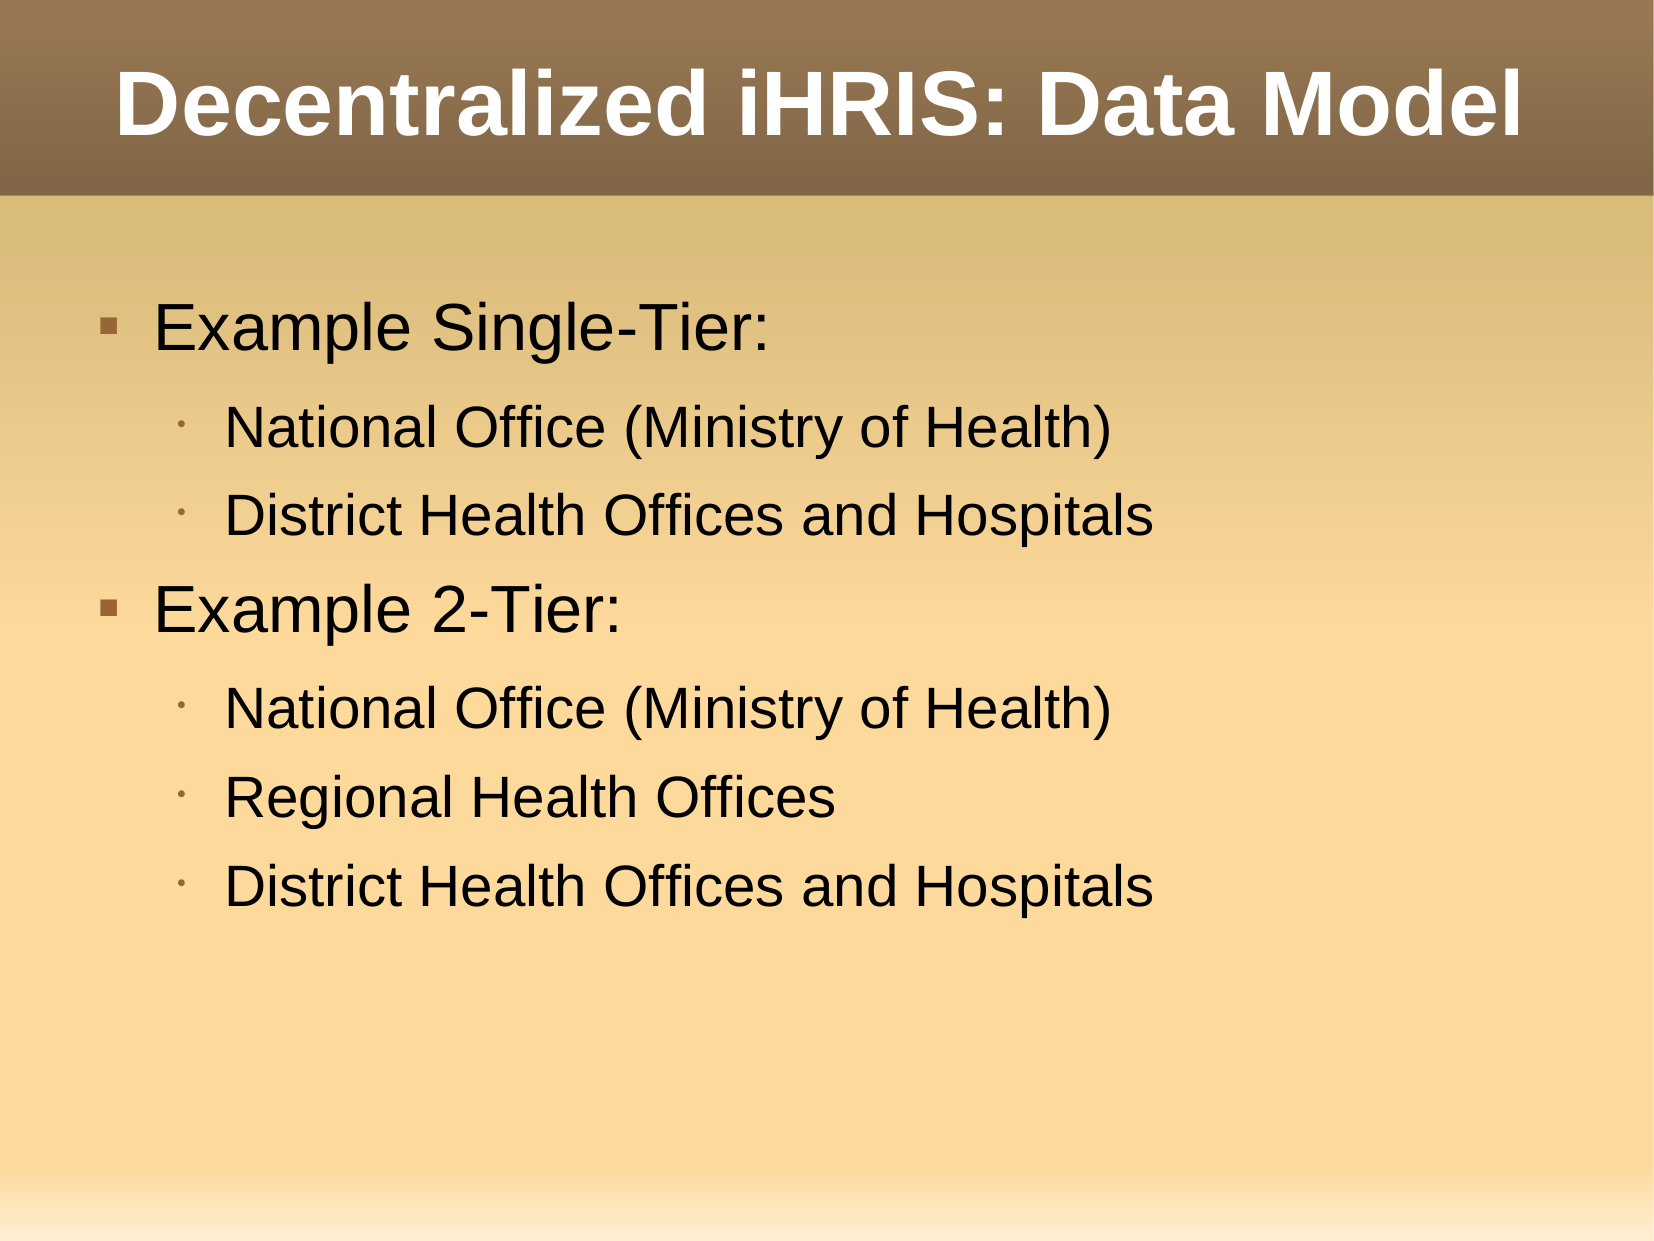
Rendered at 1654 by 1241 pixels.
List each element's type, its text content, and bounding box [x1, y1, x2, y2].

list Example Single-Tier: National Office (Ministry of Health) District Health Offices and Hospitals Example 2-Tier: National Office (Ministry of Health) Regional Health Offices District Health Offices and Hospitals [82, 290, 1571, 1094]
title Decentralized iHRIS: Data Model [76, 7, 1565, 200]
picture [0, 0, 1654, 1241]
